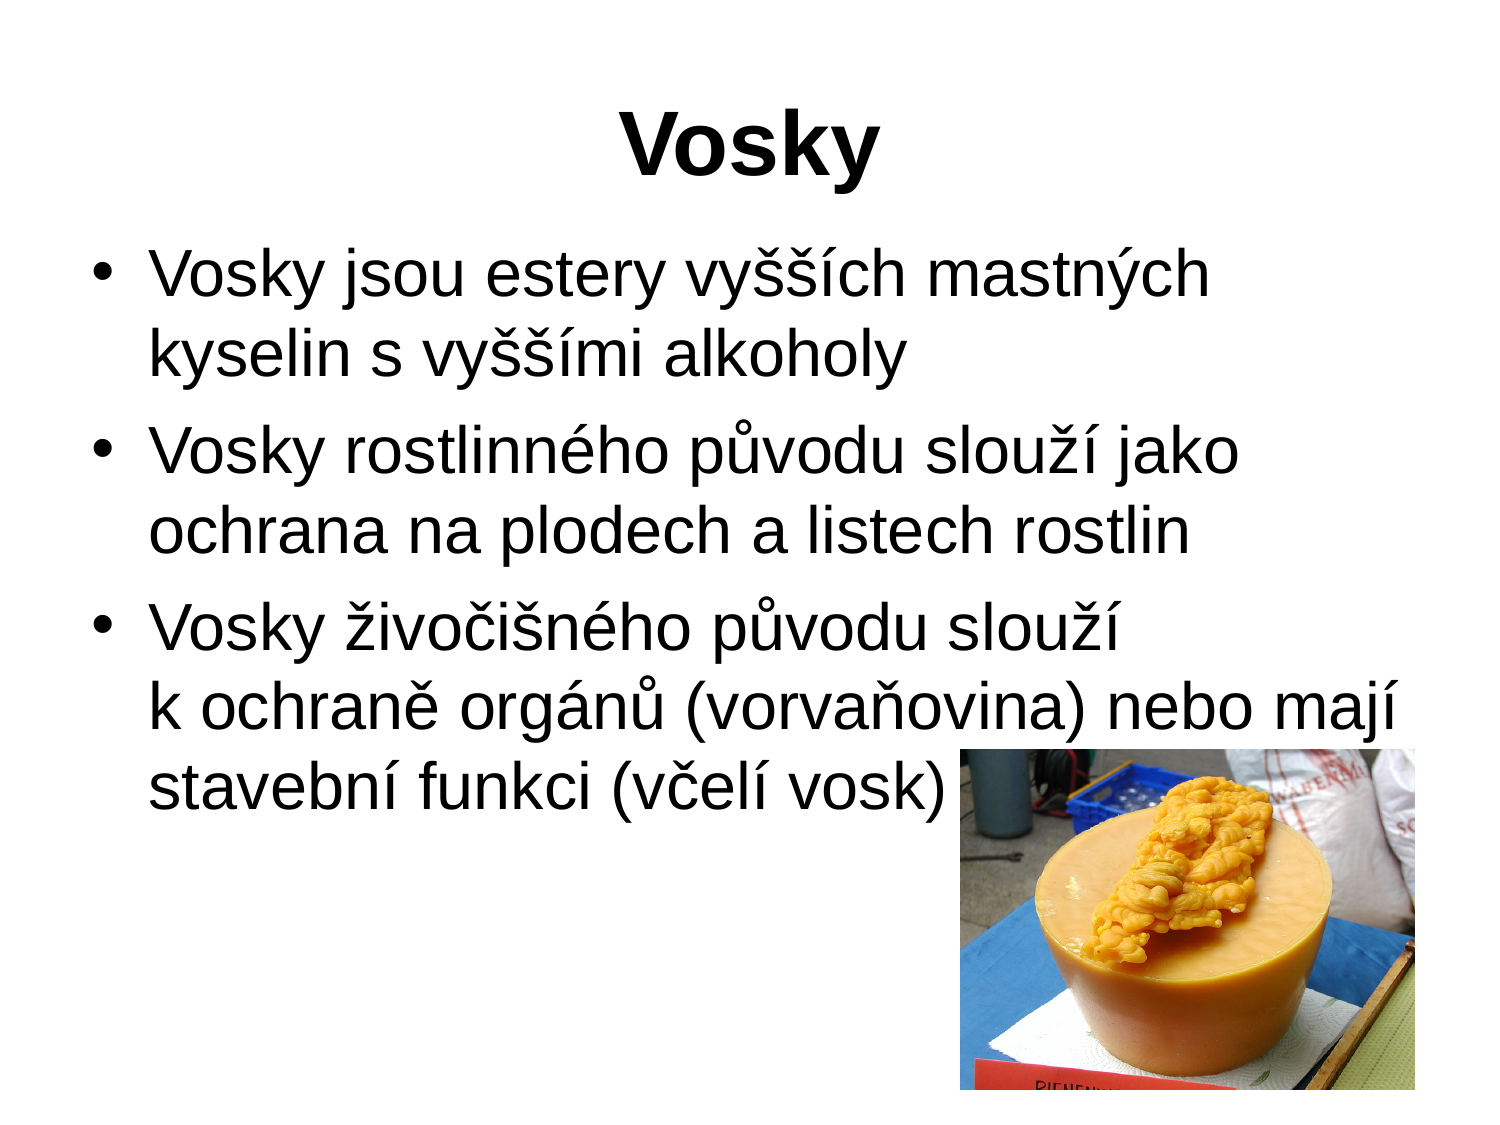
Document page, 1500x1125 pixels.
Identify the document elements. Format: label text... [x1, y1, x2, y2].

picture [960, 749, 1415, 1090]
title Vosky [75, 45, 1426, 233]
list Vosky jsou estery vyšších mastných kyselin s vyššími alkoholy Vosky rostlinného původu slouží jako ochrana na plodech a listech rostlin Vosky živočišného původu slouží k ochraně orgánů (vorvaňovina) nebo mají stavební funkci (včelí vosk) [76, 222, 1427, 1010]
